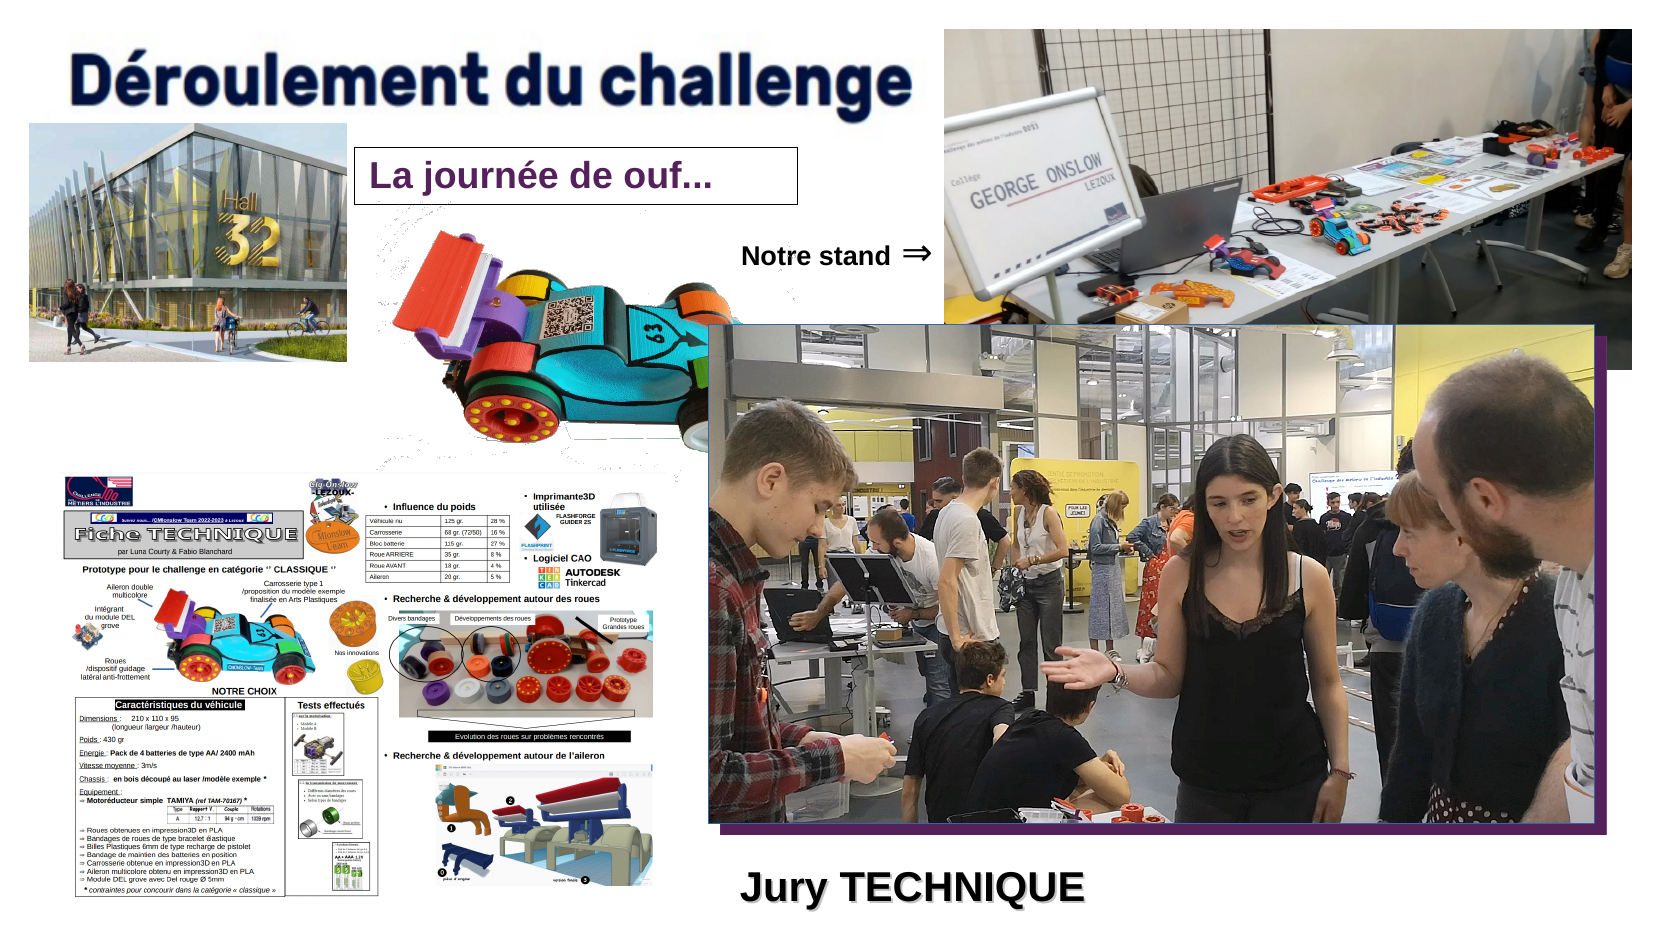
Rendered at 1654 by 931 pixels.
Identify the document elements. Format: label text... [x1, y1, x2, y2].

picture [29, 29, 1632, 902]
text_box Jury TECHNIQUE [655, 856, 1182, 931]
text_box Notre stand ⇒ [798, 224, 963, 282]
text_box La journée de ouf... [354, 147, 798, 205]
